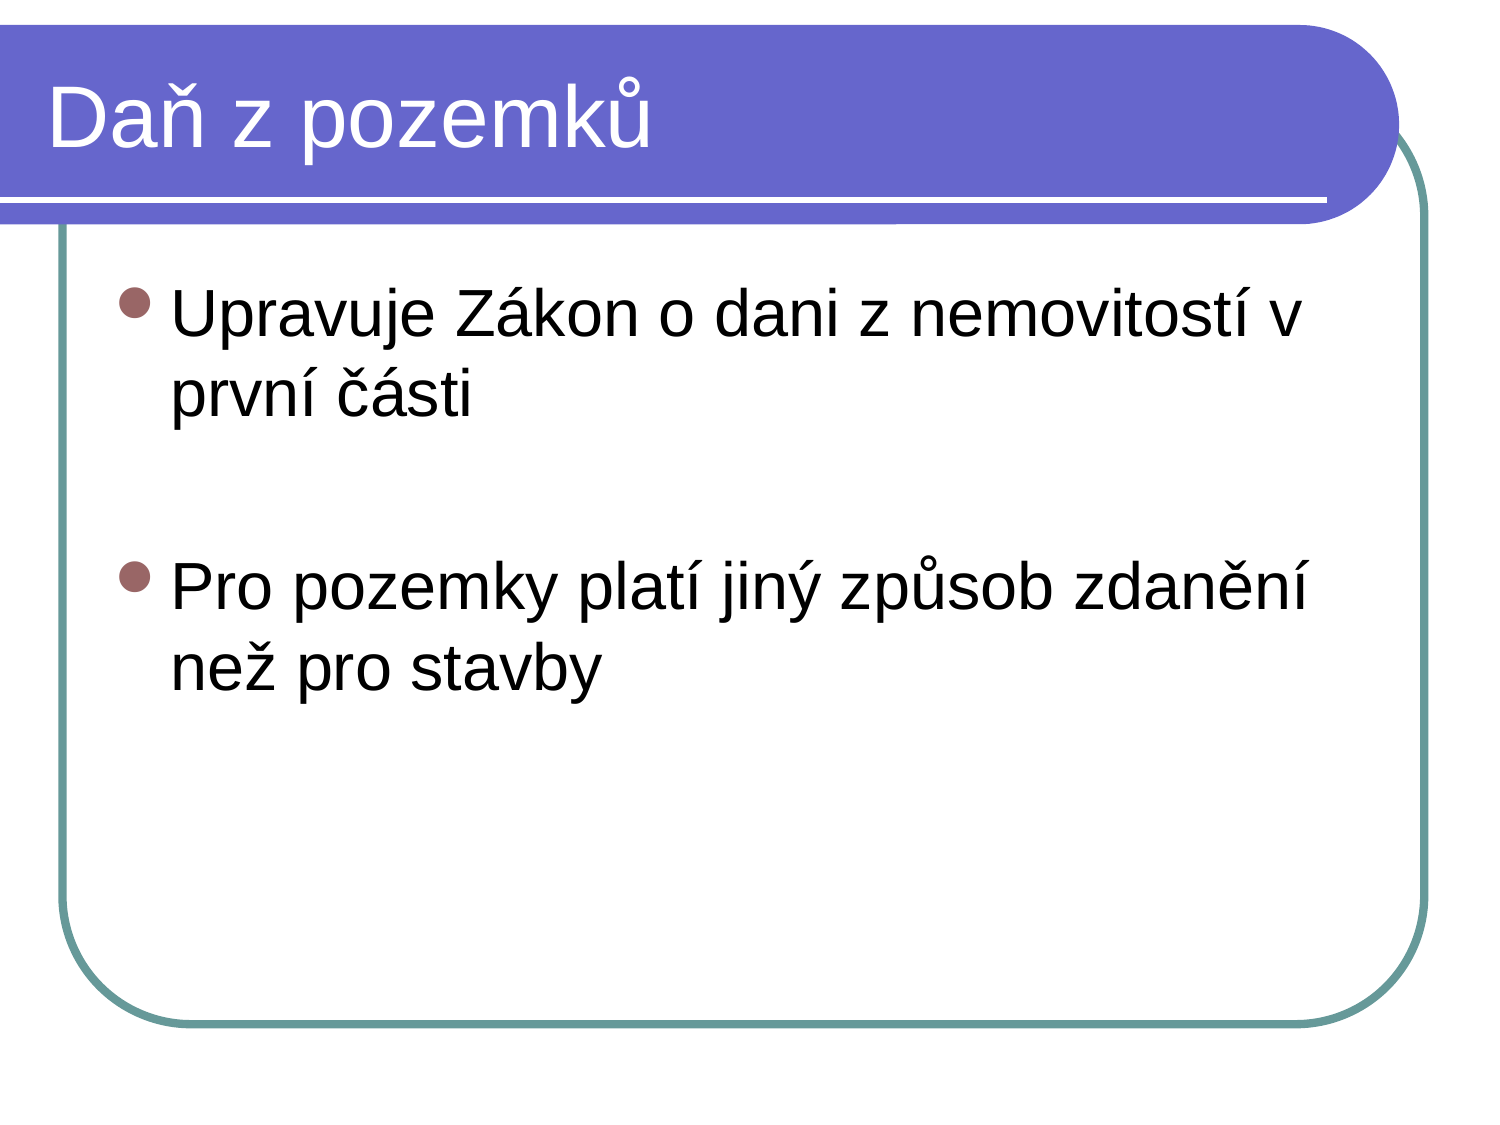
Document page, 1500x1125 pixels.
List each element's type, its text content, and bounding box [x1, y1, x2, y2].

list Upravuje Zákon o dani z nemovitostí v první části Pro pozemky platí jiný způsob zdanění než pro stavby [99, 262, 1401, 988]
title Daň z pozemků [31, 37, 1347, 188]
